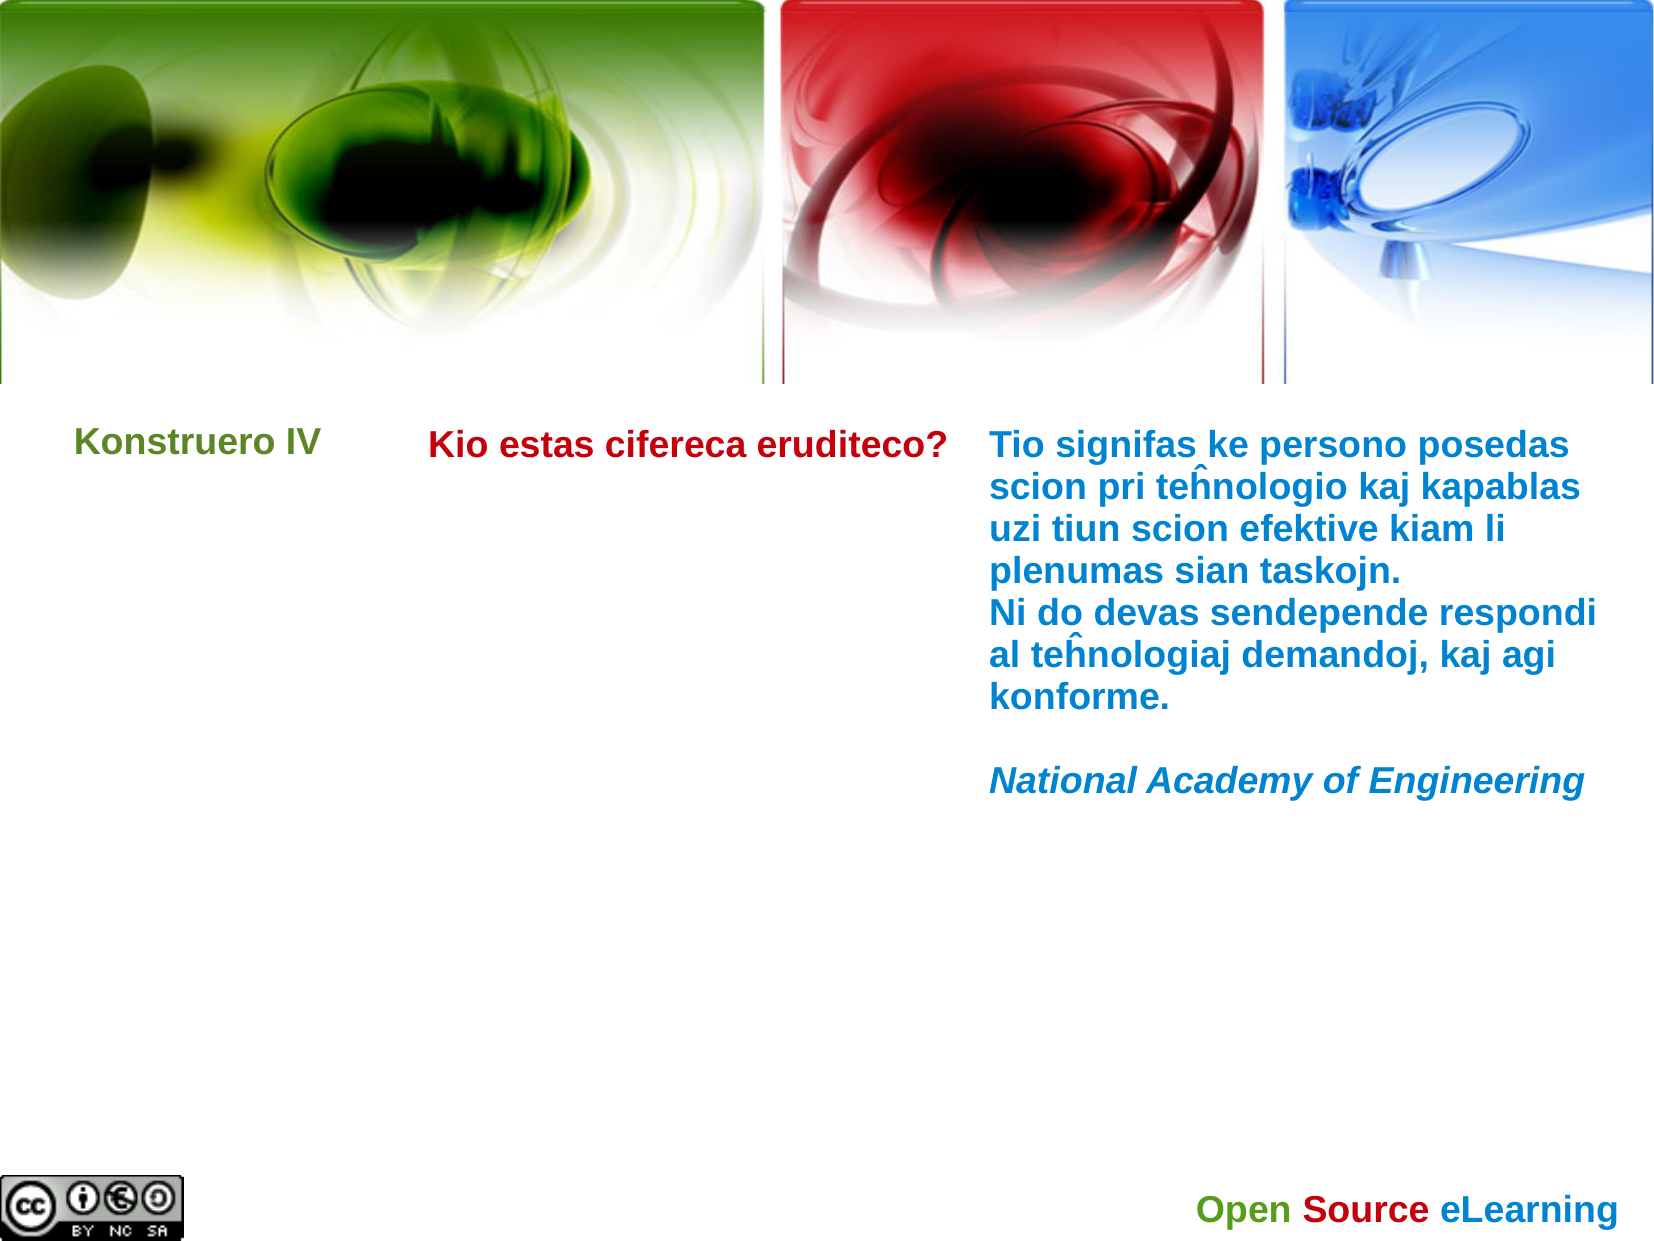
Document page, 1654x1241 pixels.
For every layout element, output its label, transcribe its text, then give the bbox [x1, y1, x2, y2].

picture [0, 0, 1654, 384]
text_box Kio estas cifereca eruditeco? [413, 415, 974, 473]
text_box Tio signifas ke persono posedas scion pri teĥnologio kaj kapablas uzi tiun scion efektive kiam li plenumas sian taskojn. Ni do devas sendepende respondi al teĥnologiaj demandoj, kaj agi konforme. National Academy of Engineering [974, 415, 1633, 851]
picture [0, 1175, 184, 1241]
text_box Konstruero IV [59, 413, 591, 471]
text_box Open Source eLearning [1181, 1181, 1654, 1238]
